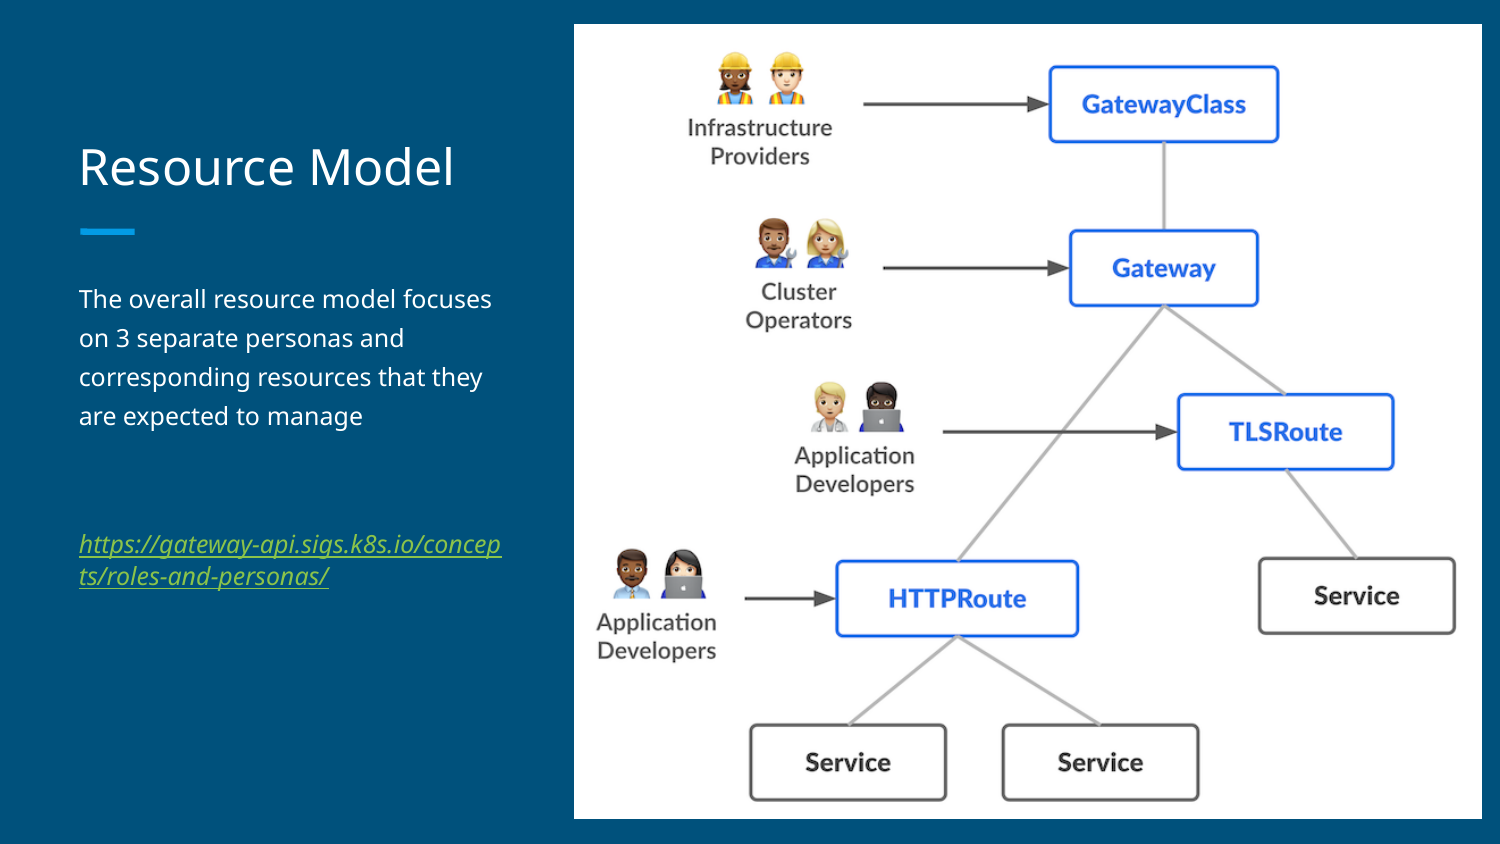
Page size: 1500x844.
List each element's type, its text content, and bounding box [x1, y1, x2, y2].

list The overall resource model focuses on 3 separate personas and corresponding resources that they are expected to manage https://gateway-api.sigs.k8s.io/concepts/roles-and-personas/ [63, 261, 525, 702]
title Resource Model [63, 91, 525, 216]
picture [575, 25, 1481, 818]
